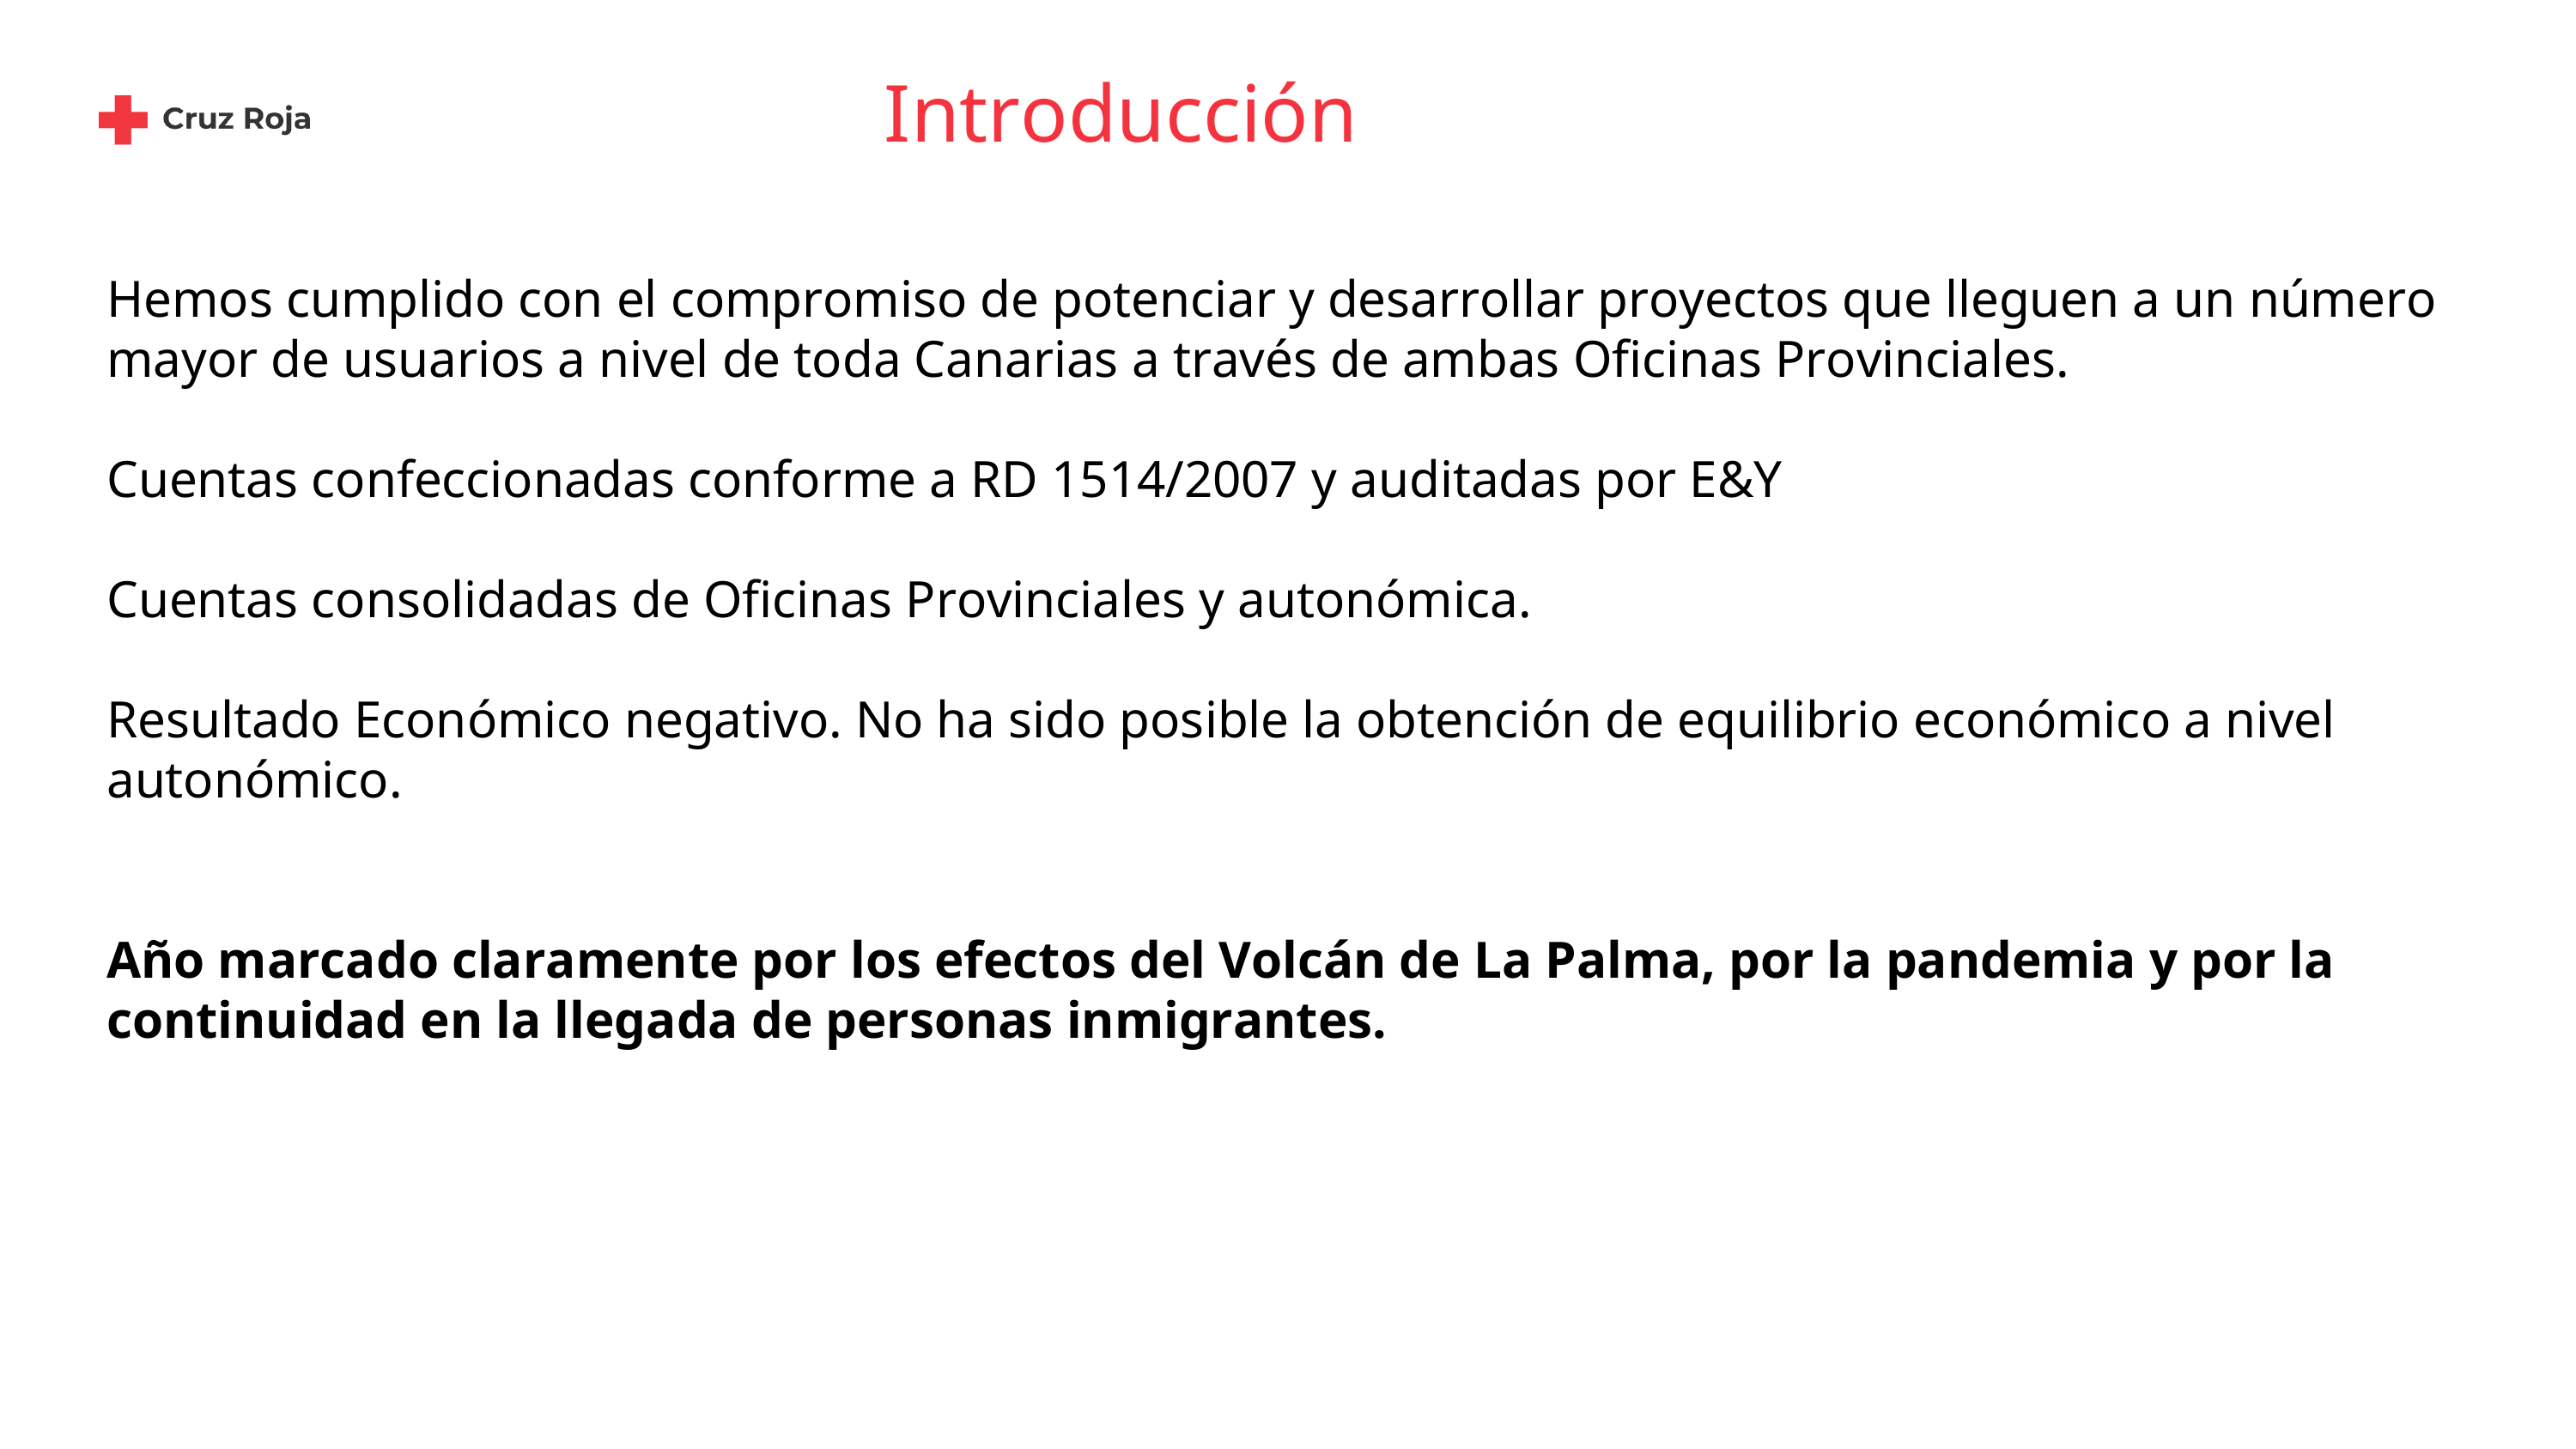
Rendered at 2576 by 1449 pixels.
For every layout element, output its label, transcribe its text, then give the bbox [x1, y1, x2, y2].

text_box Introducción [871, 75, 2501, 165]
text_box Hemos cumplido con el compromiso de potenciar y desarrollar proyectos que lleguen a un número mayor de usuarios a nivel de toda Canarias a través de ambas Oficinas Provinciales. Cuentas confeccionadas conforme a RD 1514/2007 y auditadas por E&Y Cuentas consolidadas de Oficinas Provinciales y autonómica. Resultado Económico negativo. No ha sido posible la obtención de equilibrio económico a nivel autonómico. Año marcado claramente por los efectos del Volcán de La Palma, por la pandemia y por la continuidad en la llegada de personas inmigrantes. [94, 201, 2477, 1055]
